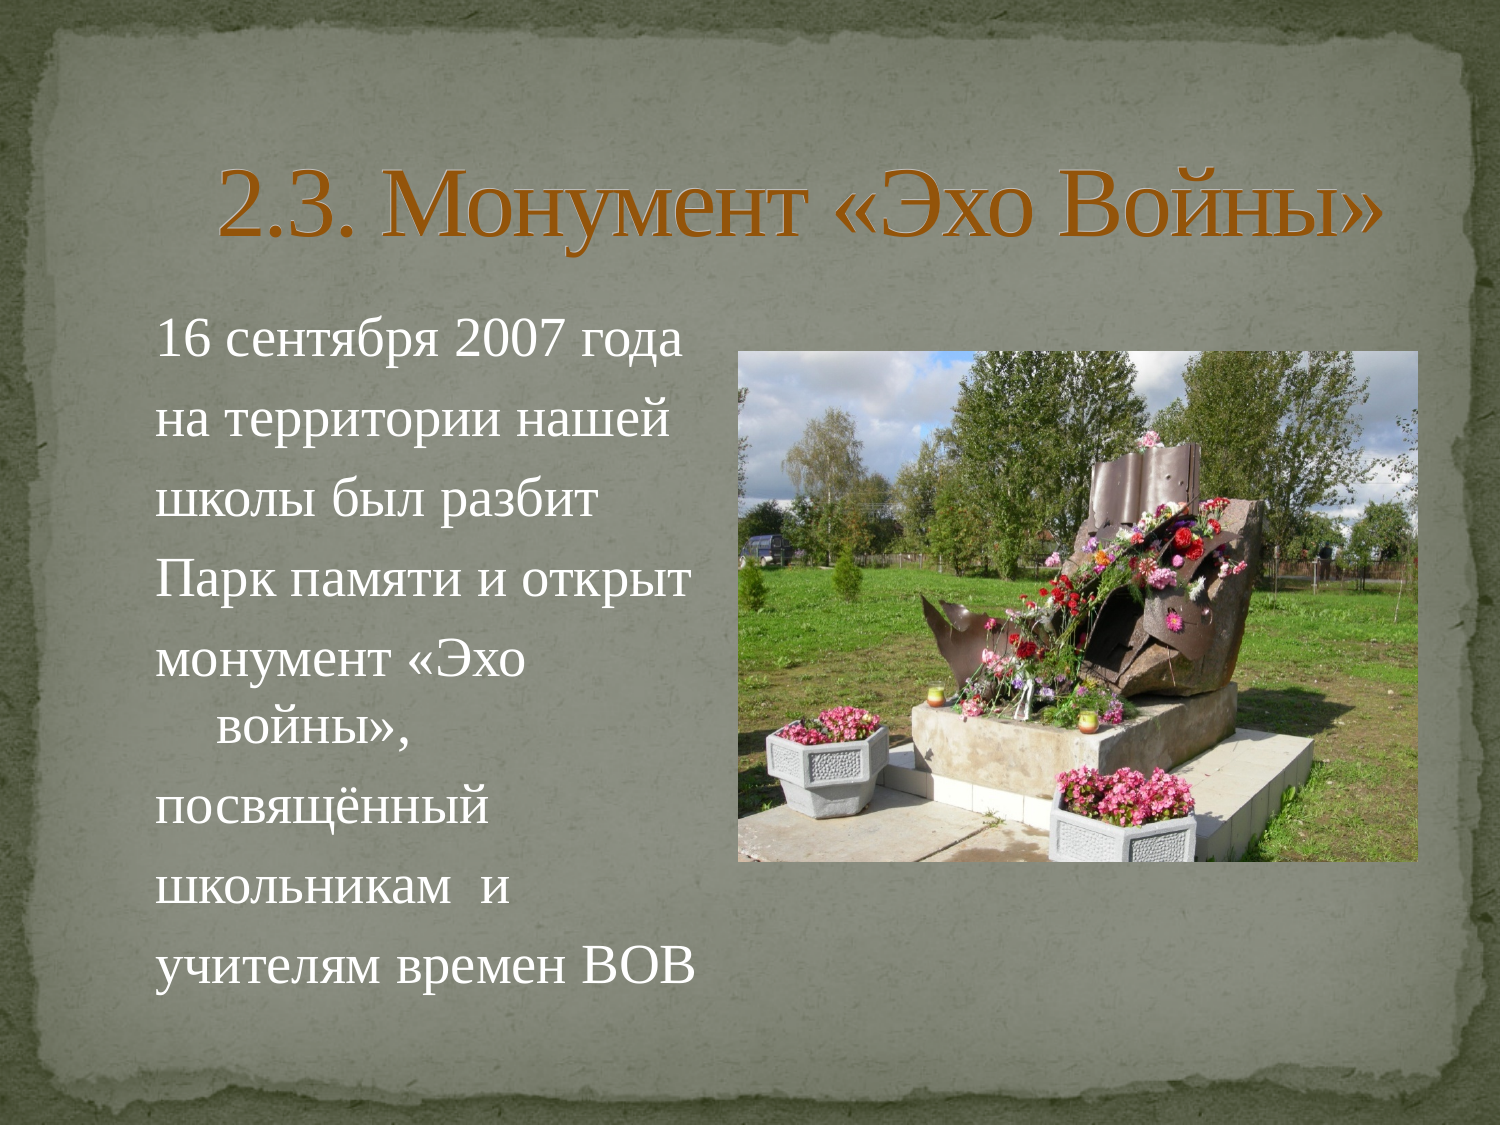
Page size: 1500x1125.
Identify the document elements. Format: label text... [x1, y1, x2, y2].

picture [738, 351, 1418, 862]
title 2.3. Монумент «Эхо Войны» [76, 63, 1427, 264]
list 16 сентября 2007 года на территории нашей школы был разбит Парк памяти и открыт монумент «Эхо войны», посвящённый школьникам и учителям времен ВОВ [58, 292, 727, 1055]
